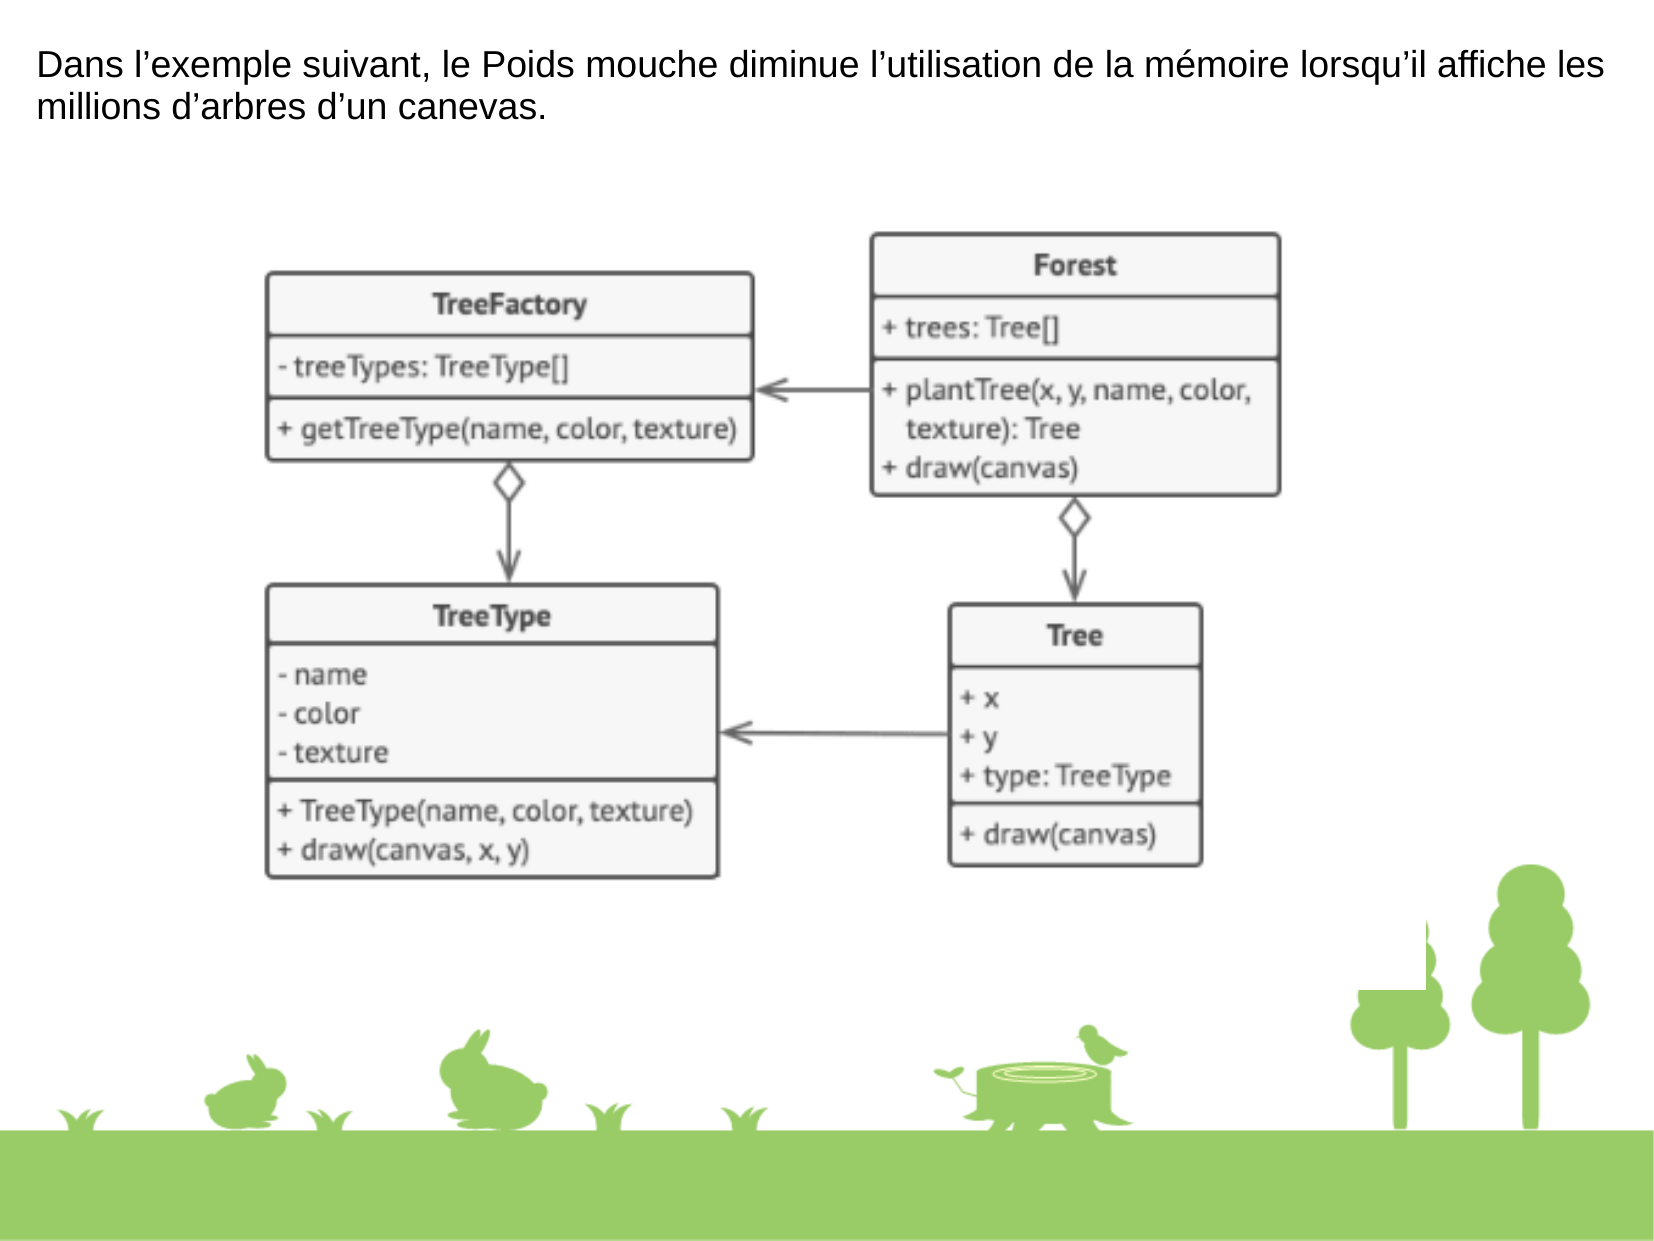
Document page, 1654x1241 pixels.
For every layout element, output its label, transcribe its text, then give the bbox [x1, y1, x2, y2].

picture [0, 0, 1654, 1241]
text_box Dans l’exemple suivant, le Poids mouche diminue l’utilisation de la mémoire lorsqu’il affiche les millions d’arbres d’un canevas. [21, 36, 1621, 136]
